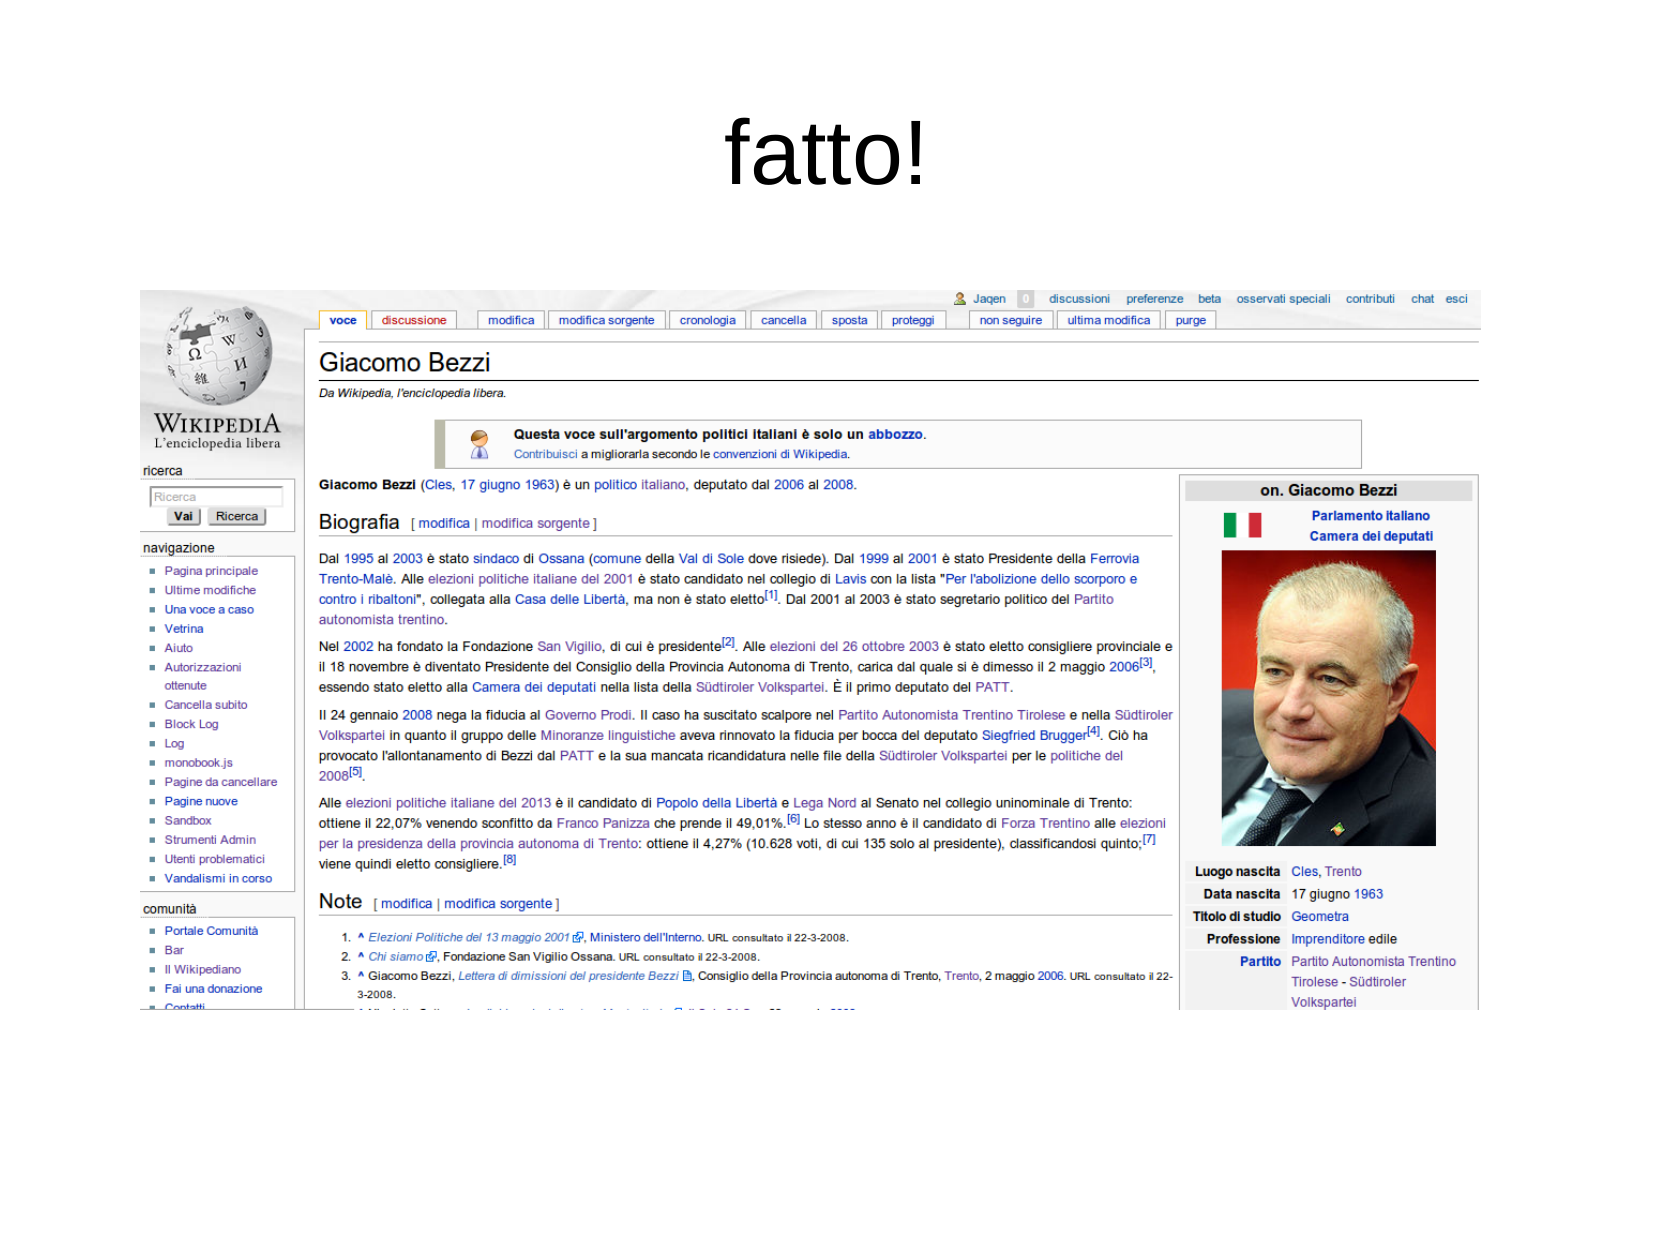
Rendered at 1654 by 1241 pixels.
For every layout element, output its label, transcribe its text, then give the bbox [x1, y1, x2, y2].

picture [140, 290, 1481, 1010]
title fatto! [82, 49, 1571, 257]
